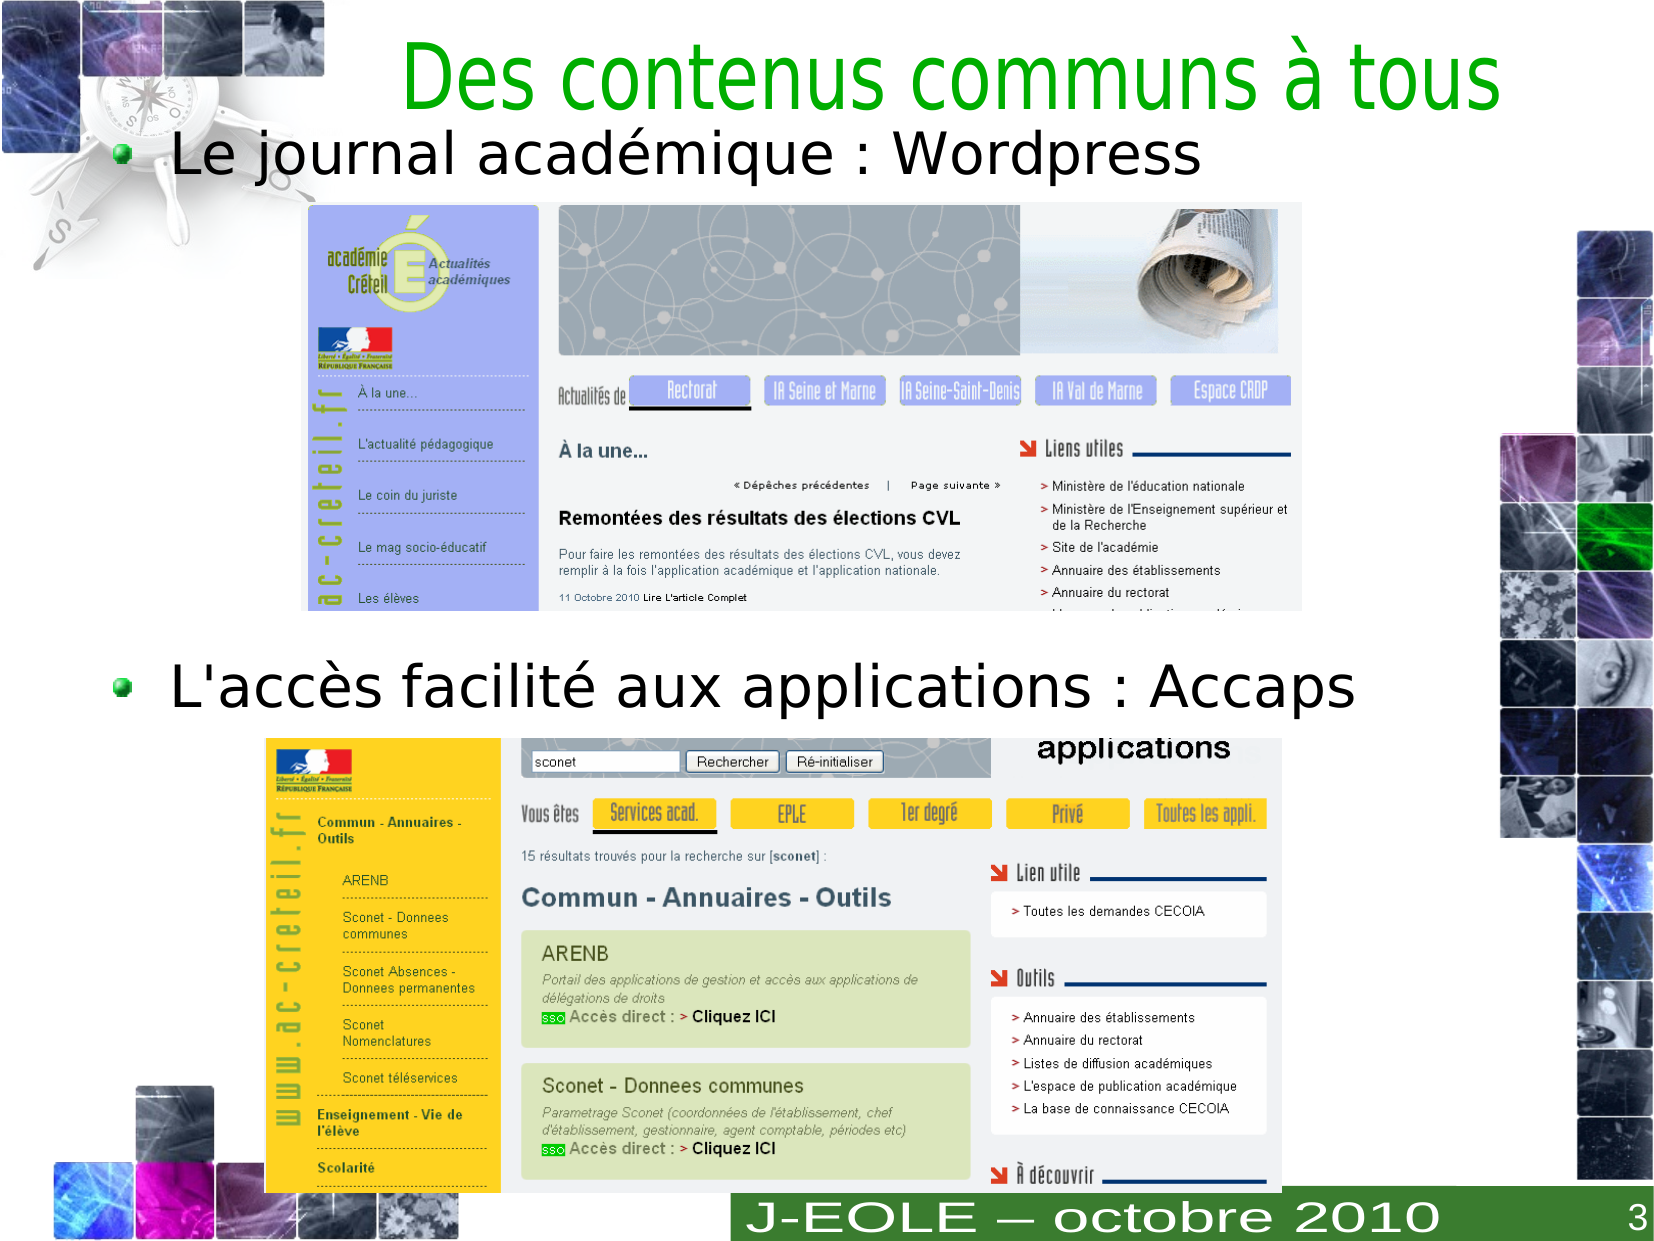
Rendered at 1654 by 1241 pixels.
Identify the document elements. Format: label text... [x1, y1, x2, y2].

picture [301, 202, 1302, 612]
title Des contenus communs à tous [400, 7, 1607, 148]
picture [1538, 232, 1653, 1179]
picture [0, 738, 1282, 1241]
picture [2, 0, 635, 174]
list Le journal académique : Wordpress L'accès facilité aux applications : Accaps [113, 120, 1538, 1071]
